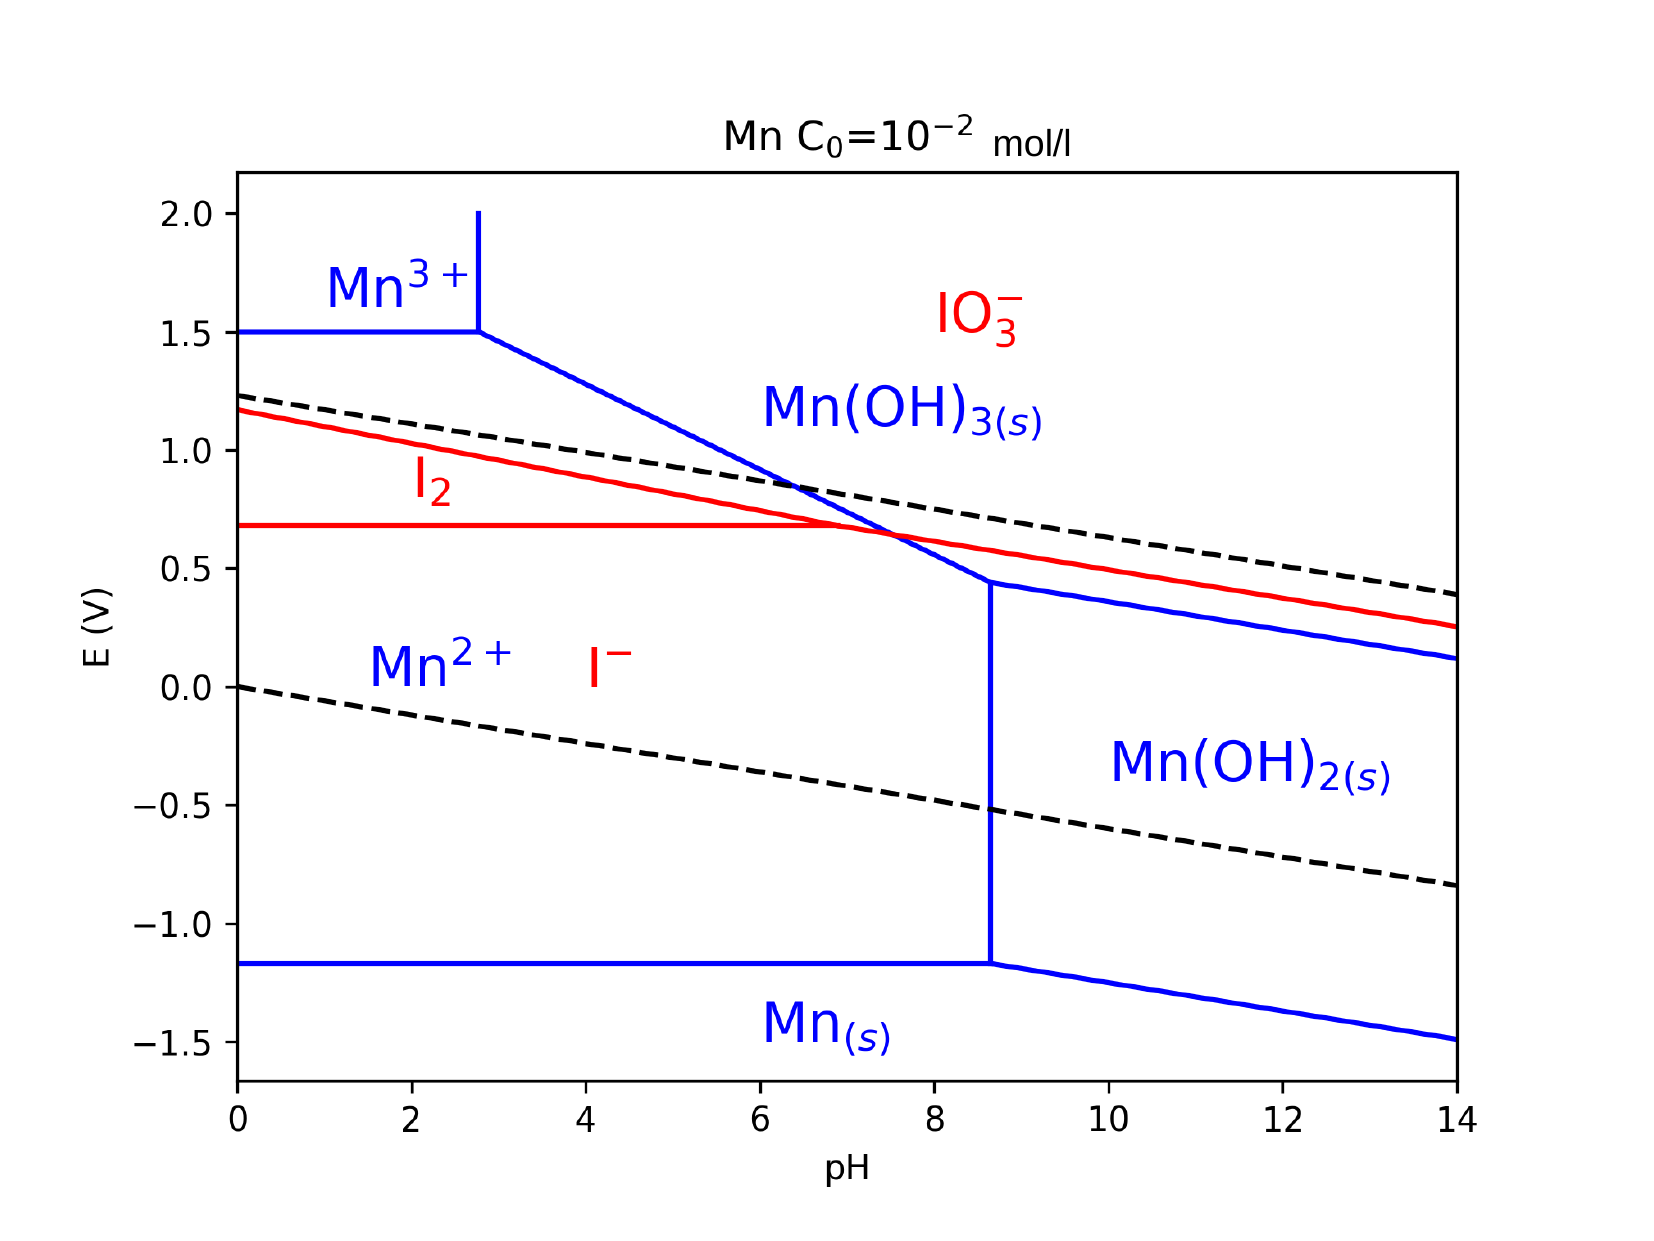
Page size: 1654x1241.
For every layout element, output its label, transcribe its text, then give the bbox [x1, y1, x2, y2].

picture [40, 30, 1614, 1210]
text_box mol/l [977, 115, 1087, 166]
